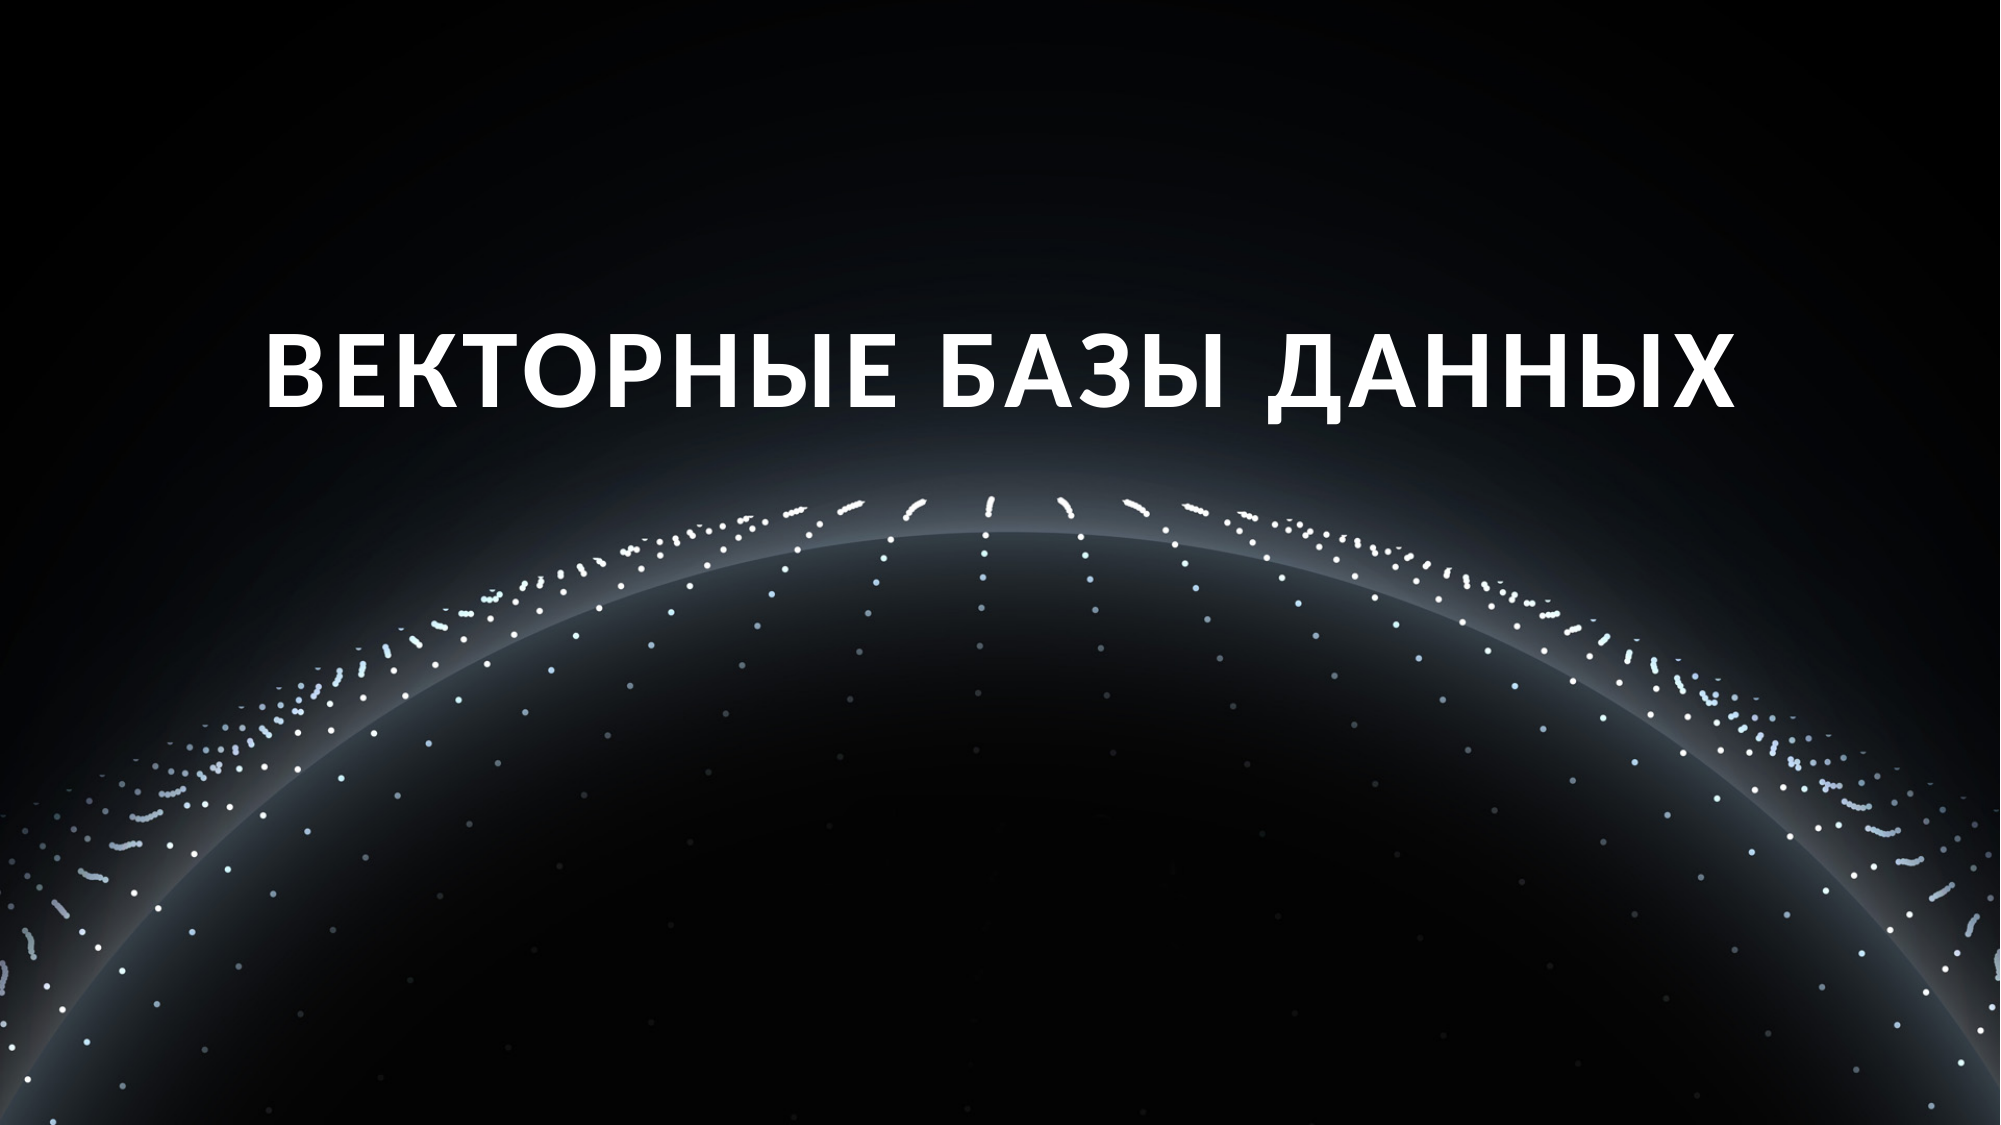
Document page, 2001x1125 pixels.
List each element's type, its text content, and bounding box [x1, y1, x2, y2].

text_box векторные базы данных [140, 294, 1859, 430]
picture [0, 0, 2000, 1125]
